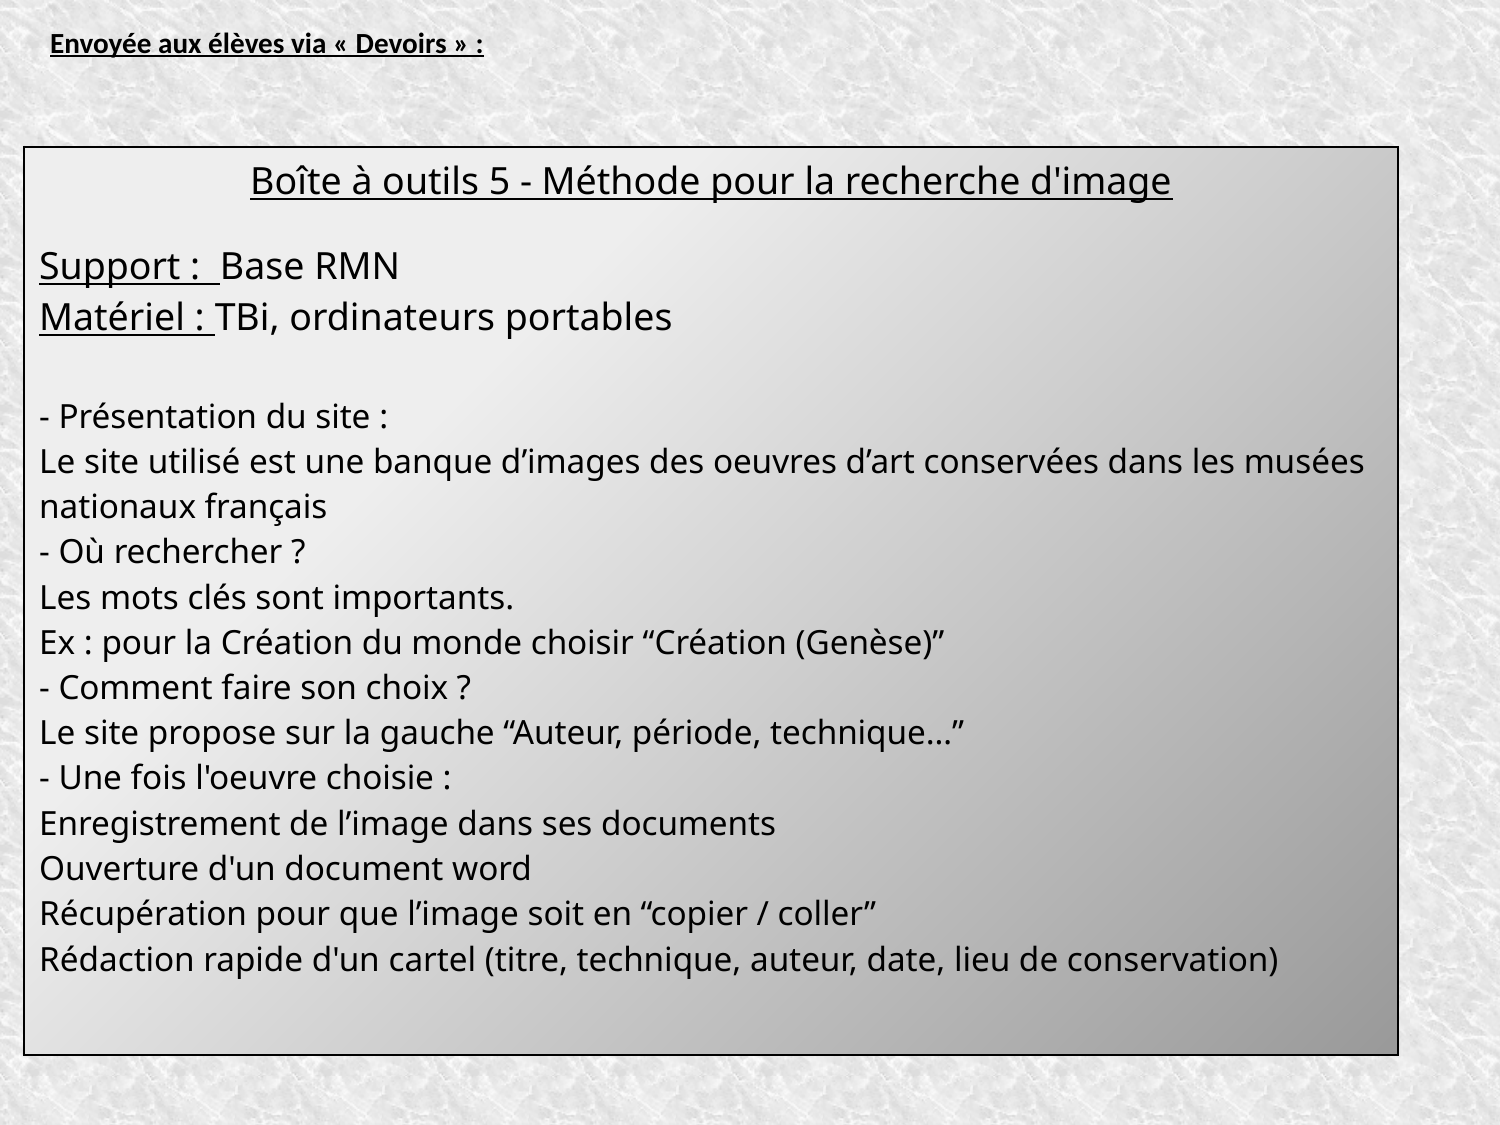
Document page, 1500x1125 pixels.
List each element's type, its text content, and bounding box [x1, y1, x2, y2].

picture [0, 0, 1500, 1125]
table_header Boîte à outils 5 - Méthode pour la recherche d'image Support : Base RMN Matériel : TBi, ordinateurs portables - Présentation du site : Le site utilisé est une banque d’images des oeuvres d’art conservées dans les musées nationaux français - Où rechercher ? Les mots clés sont importants. Ex : pour la Création du monde choisir “Création (Genèse)” - Comment faire son choix ? Le site propose sur la gauche “Auteur, période, technique…” - Une fois l'oeuvre choisie : Enregistrement de l’image dans ses documents Ouverture d'un document word Récupération pour que l’image soit en “copier / coller” Rédaction rapide d'un cartel (titre, technique, auteur, date, lieu de conservation) [25, 148, 1397, 1054]
text_box Envoyée aux élèves via « Devoirs » : [35, 23, 1382, 74]
